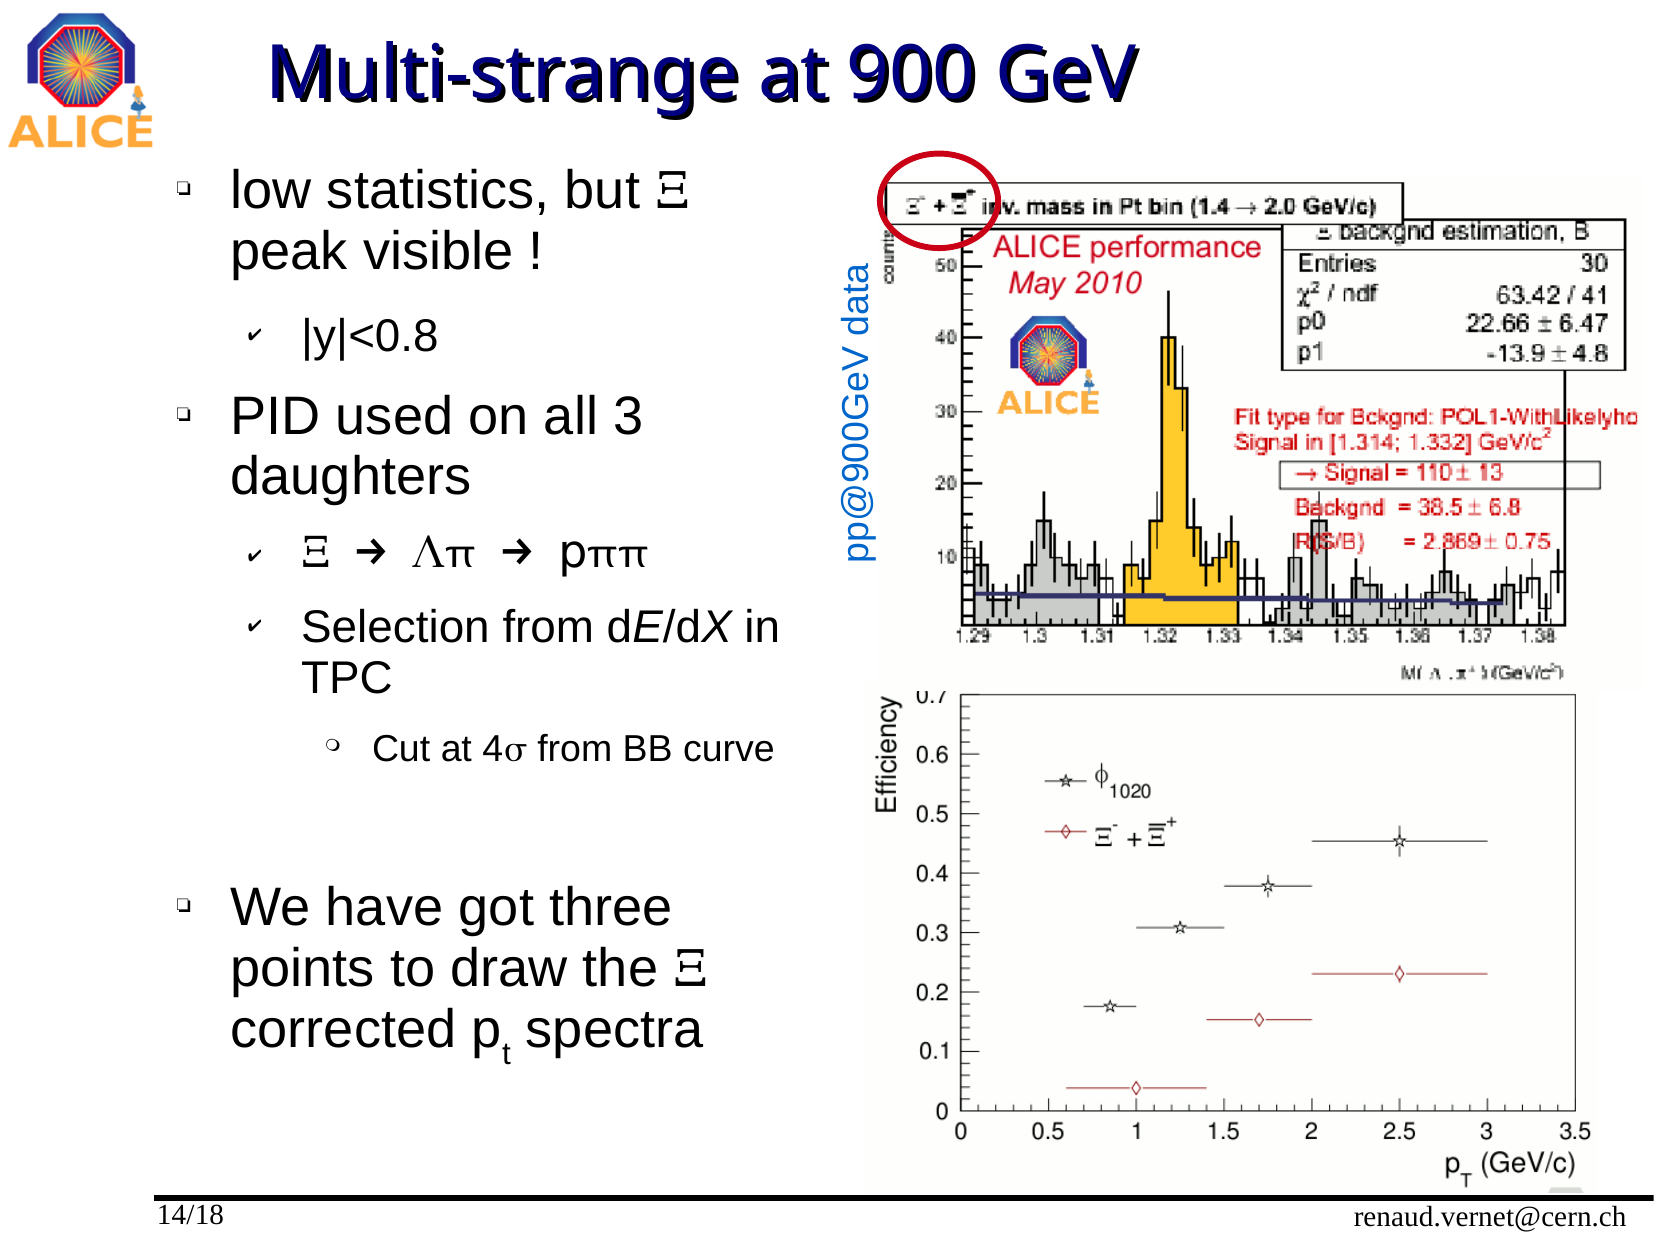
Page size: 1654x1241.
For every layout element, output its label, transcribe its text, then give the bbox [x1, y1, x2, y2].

list low statistics, but  peak visible ! |y|<0.8 PID used on all 3 daughters  →  → p Selection from dE/dX in TPC Cut at 4 from BB curve We have got three points to draw the  corrected pt spectra [159, 159, 798, 1182]
picture [2, 2, 157, 156]
picture [883, 177, 995, 245]
picture [864, 177, 1644, 1193]
title Multi-strange at 900 GeV [265, 16, 1589, 122]
picture [878, 177, 883, 188]
text_box pp@900GeV data [826, 236, 884, 591]
